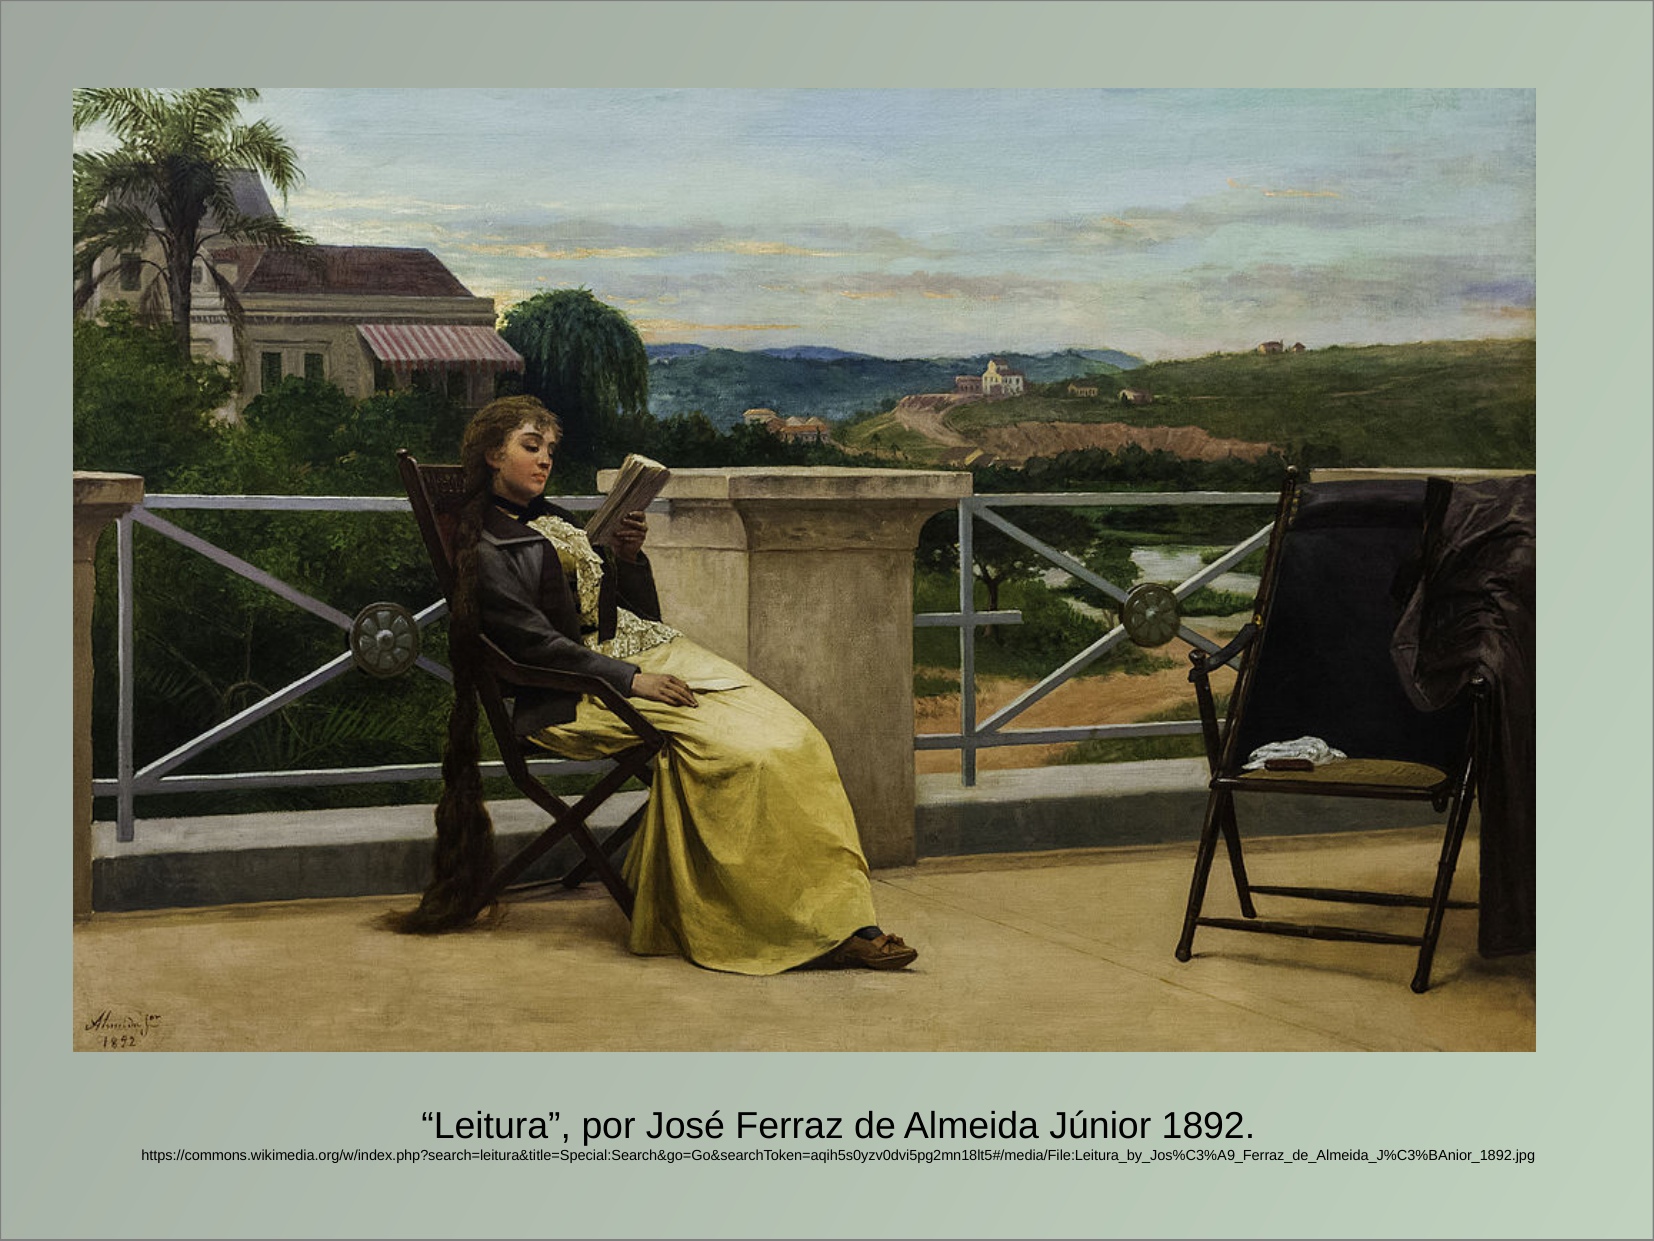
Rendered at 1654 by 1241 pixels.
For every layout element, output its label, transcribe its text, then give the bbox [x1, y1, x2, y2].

picture [73, 88, 1536, 1052]
text_box “Leitura”, por José Ferraz de Almeida Júnior 1892. https://commons.wikimedia.org/w/index.php?search=leitura&title=Special:Search&go=Go&searchToken=aqih5s0yzv0dvi5pg2mn18lt5#/media/File:Leitura_by_Jos%C3%A9_Ferraz_de_Almeida_J%C3%BAnior_1892.jpg [141, 1074, 1536, 1193]
